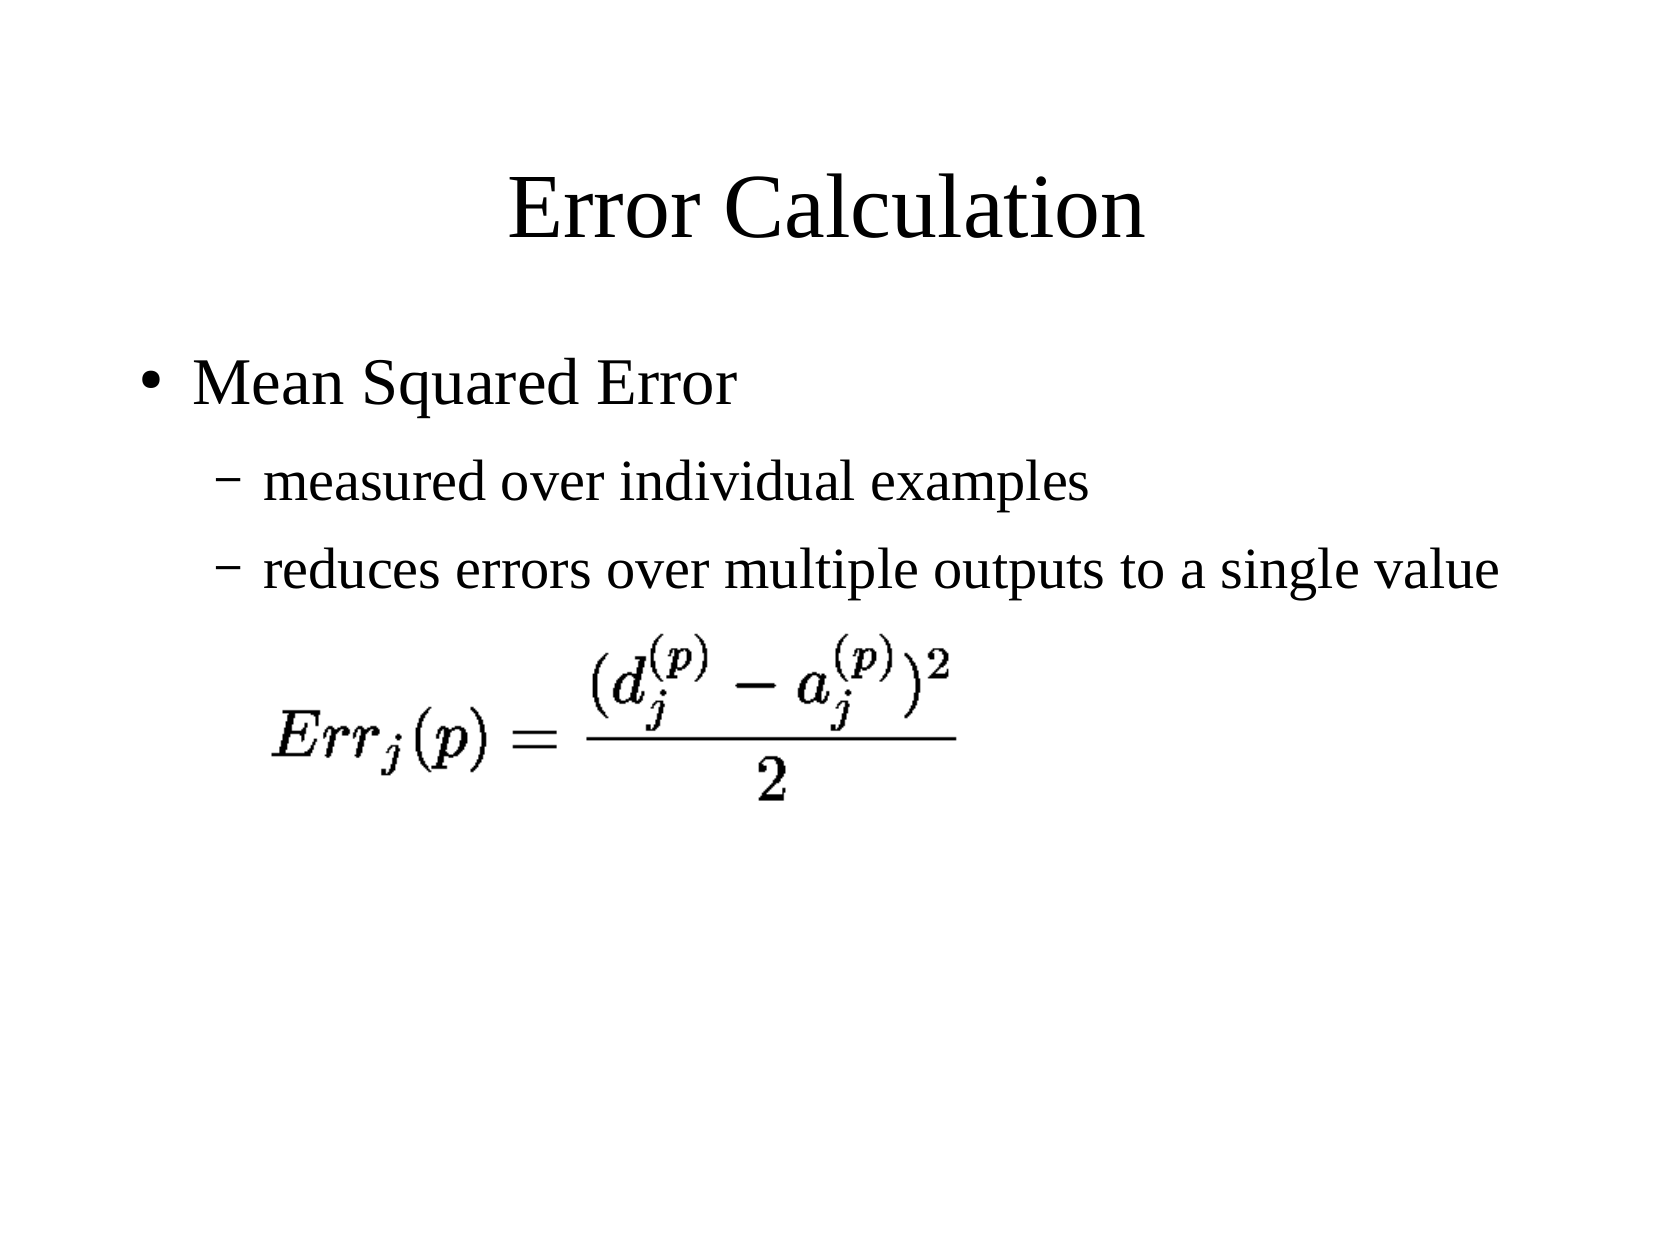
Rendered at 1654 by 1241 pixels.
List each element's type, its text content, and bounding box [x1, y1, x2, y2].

title Error Calculation [121, 102, 1534, 311]
chart [264, 620, 968, 810]
list Mean Squared Error measured over individual examples reduces errors over multiple outputs to a single value [121, 344, 1534, 1127]
